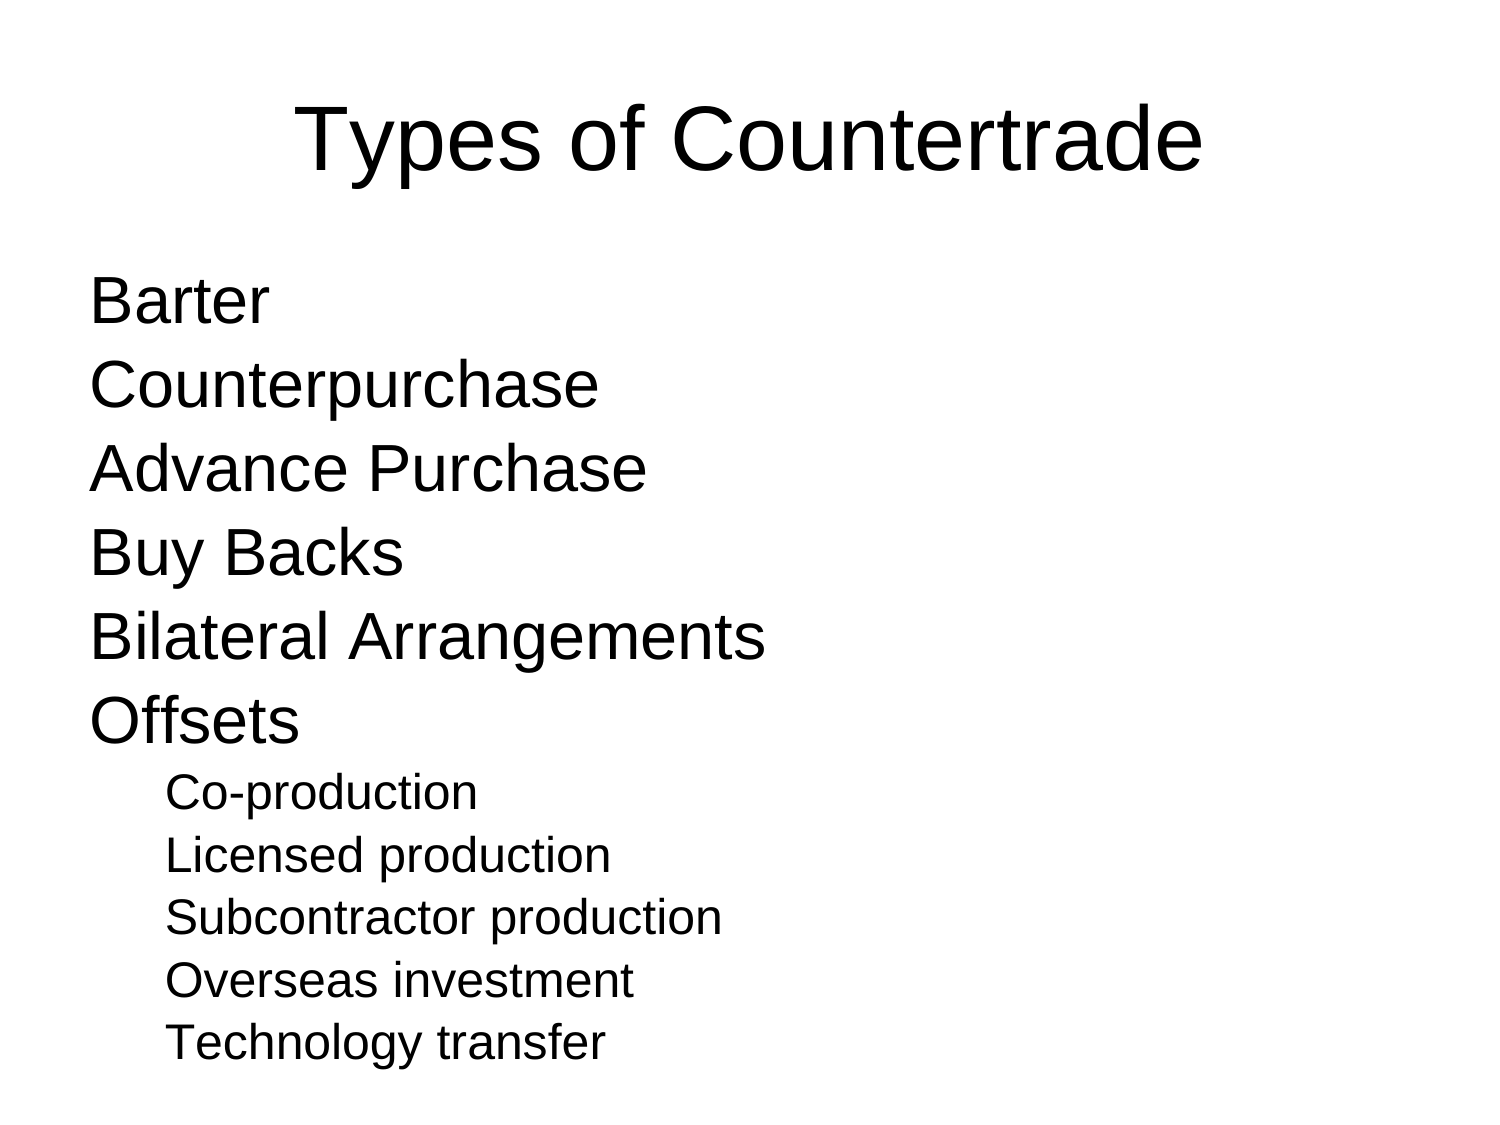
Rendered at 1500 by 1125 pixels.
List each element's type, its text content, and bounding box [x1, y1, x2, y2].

list Barter Counterpurchase Advance Purchase Buy Backs Bilateral Arrangements Offsets Co-production Licensed production Subcontractor production Overseas investment Technology transfer [75, 262, 1426, 1125]
title Types of Countertrade [75, 45, 1426, 233]
